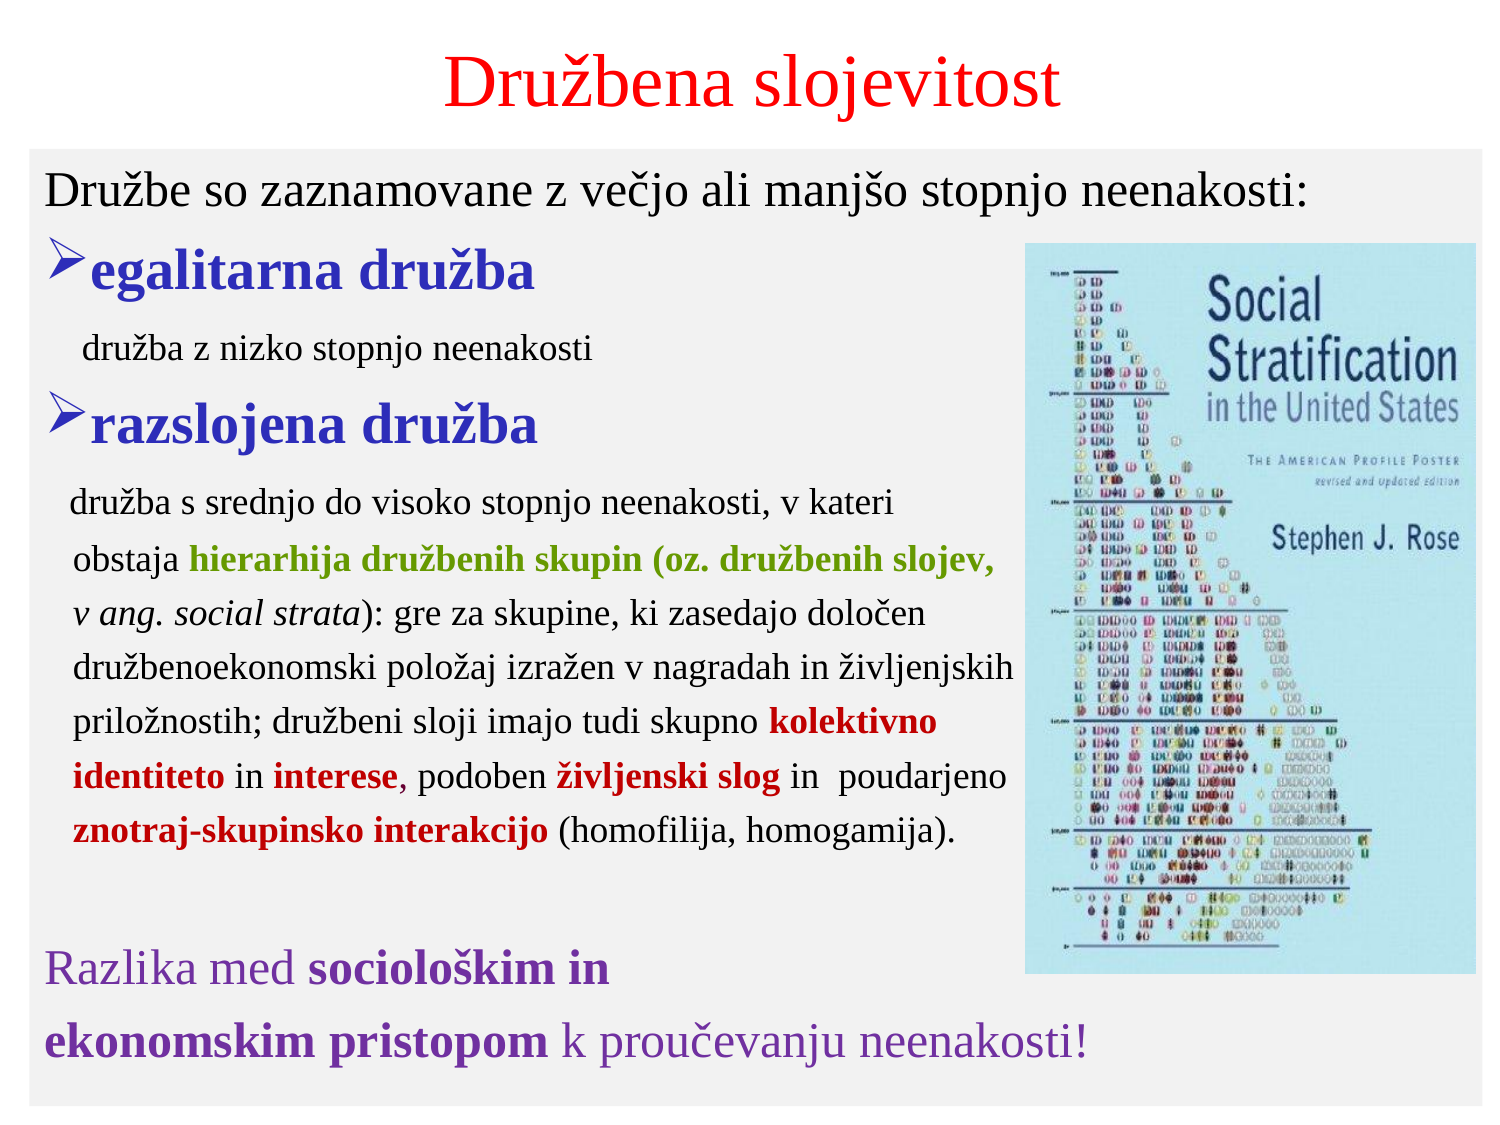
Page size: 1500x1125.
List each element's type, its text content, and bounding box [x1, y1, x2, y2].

text_box Družbe so zaznamovane z večjo ali manjšo stopnjo neenakosti: egalitarna družba družba z nizko stopnjo neenakosti razslojena družba družba s srednjo do visoko stopnjo neenakosti, v kateri obstaja hierarhija družbenih skupin (oz. družbenih slojev, v ang. social strata): gre za skupine, ki zasedajo določen družbenoekonomski položaj izražen v nagradah in življenjskih priložnostih; družbeni sloji imajo tudi skupno kolektivno identiteto in interese, podoben življenski slog in poudarjeno znotraj-skupinsko interakcijo (homofilija, homogamija). Razlika med sociološkim in ekonomskim pristopom k proučevanju neenakosti! [29, 148, 1483, 1107]
picture [1025, 243, 1476, 974]
title Družbena slojevitost [70, 7, 1458, 133]
